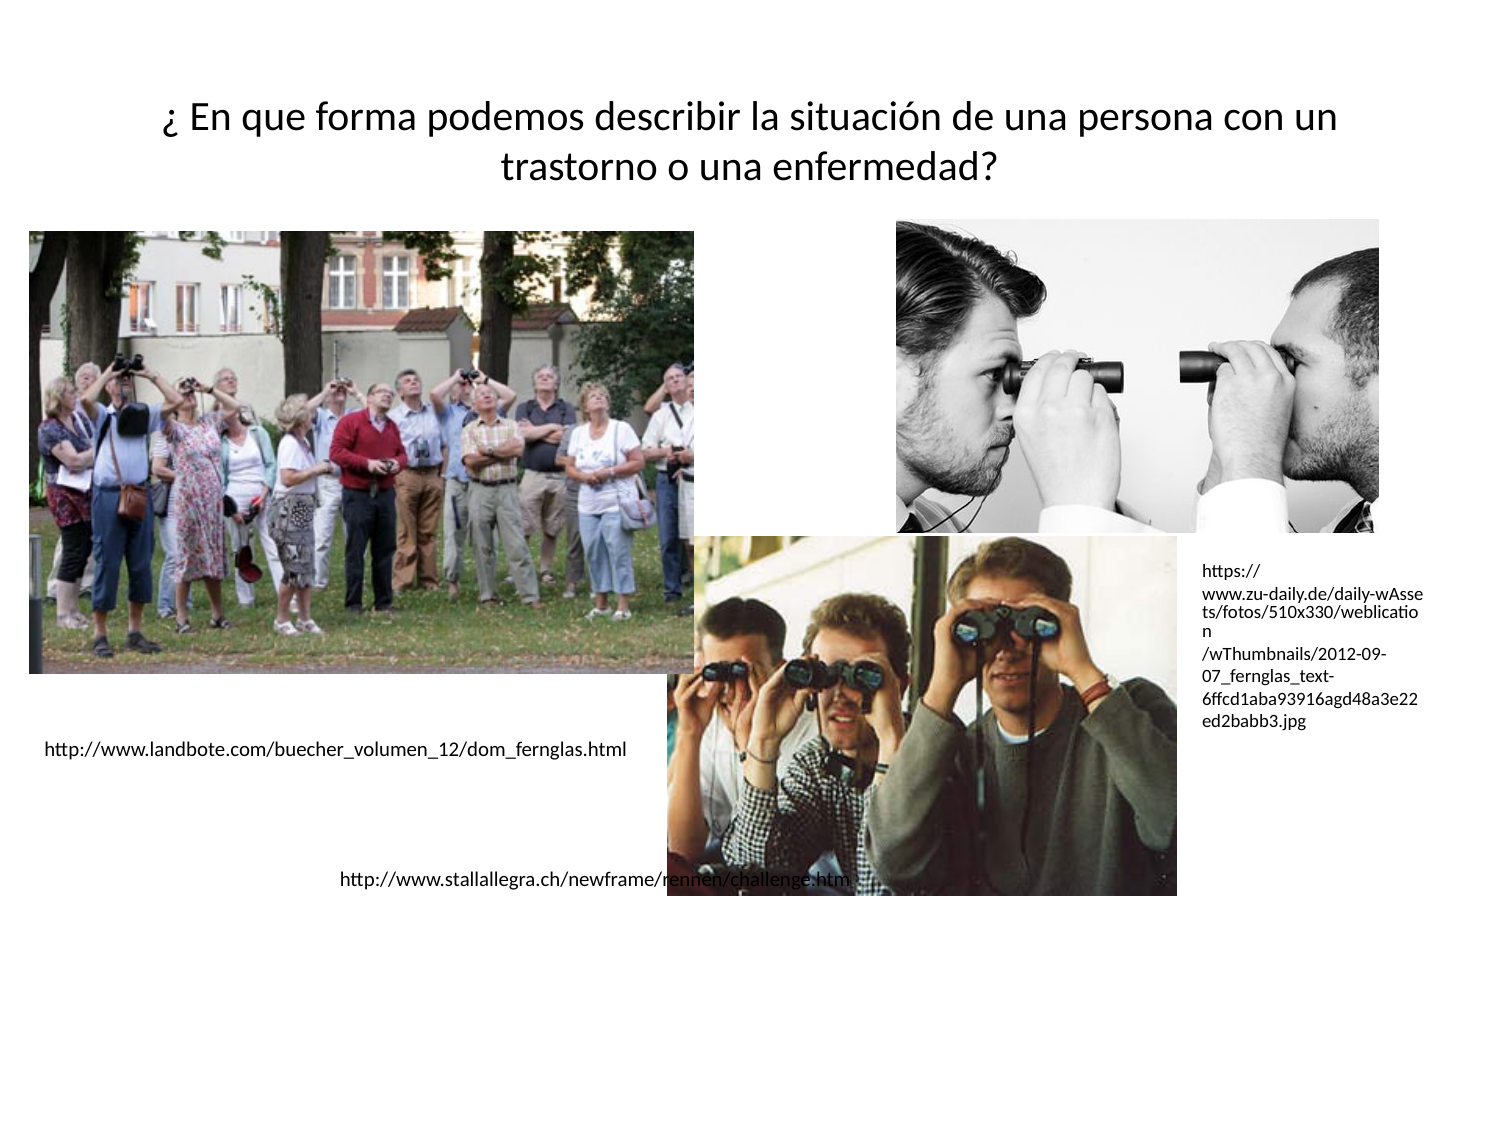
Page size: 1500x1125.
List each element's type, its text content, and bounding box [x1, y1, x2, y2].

title ¿ En que forma podemos describir la situación de una persona con un trastorno o una enfermedad? [75, 45, 1426, 233]
text_box http://www.landbote.com/buecher_volumen_12/dom_fernglas.html [29, 727, 654, 769]
text_box http://www.stallallegra.ch/newframe/rennen/challenge.htm [324, 857, 876, 899]
picture [896, 219, 1379, 533]
text_box https://www.zu-daily.de/daily-wAssets/fotos/510x330/weblication /wThumbnails/2012-09-07_fernglas_text-6ffcd1aba93916agd48a3e22ed2babb3.jpg [1187, 551, 1441, 749]
picture [29, 231, 1177, 896]
